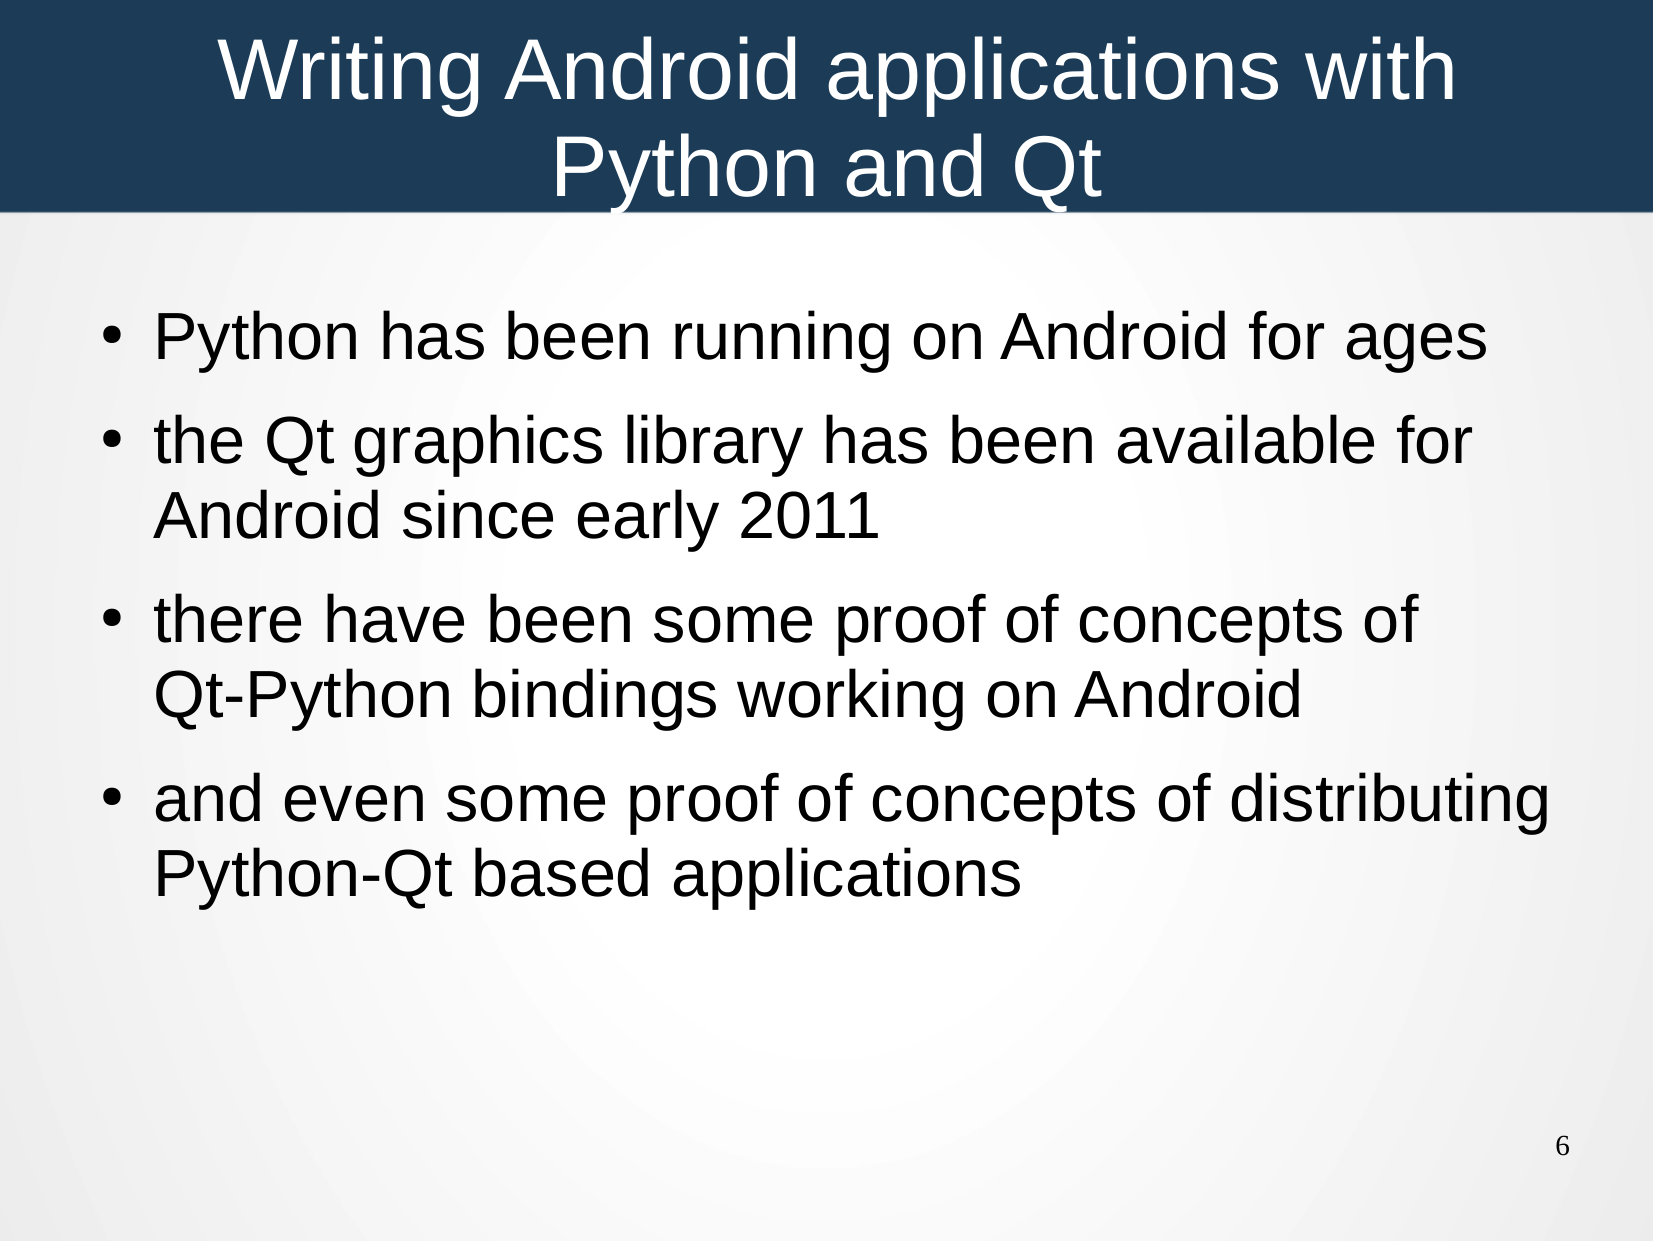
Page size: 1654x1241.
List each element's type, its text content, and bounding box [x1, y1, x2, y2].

picture [0, 0, 1653, 1241]
title Writing Android applications with Python and Qt [82, 21, 1571, 215]
list Python has been running on Android for ages the Qt graphics library has been available for Android since early 2011 there have been some proof of concepts of Qt‑Python bindings working on Android and even some proof of concepts of distributing Python-Qt based applications [82, 299, 1571, 1019]
